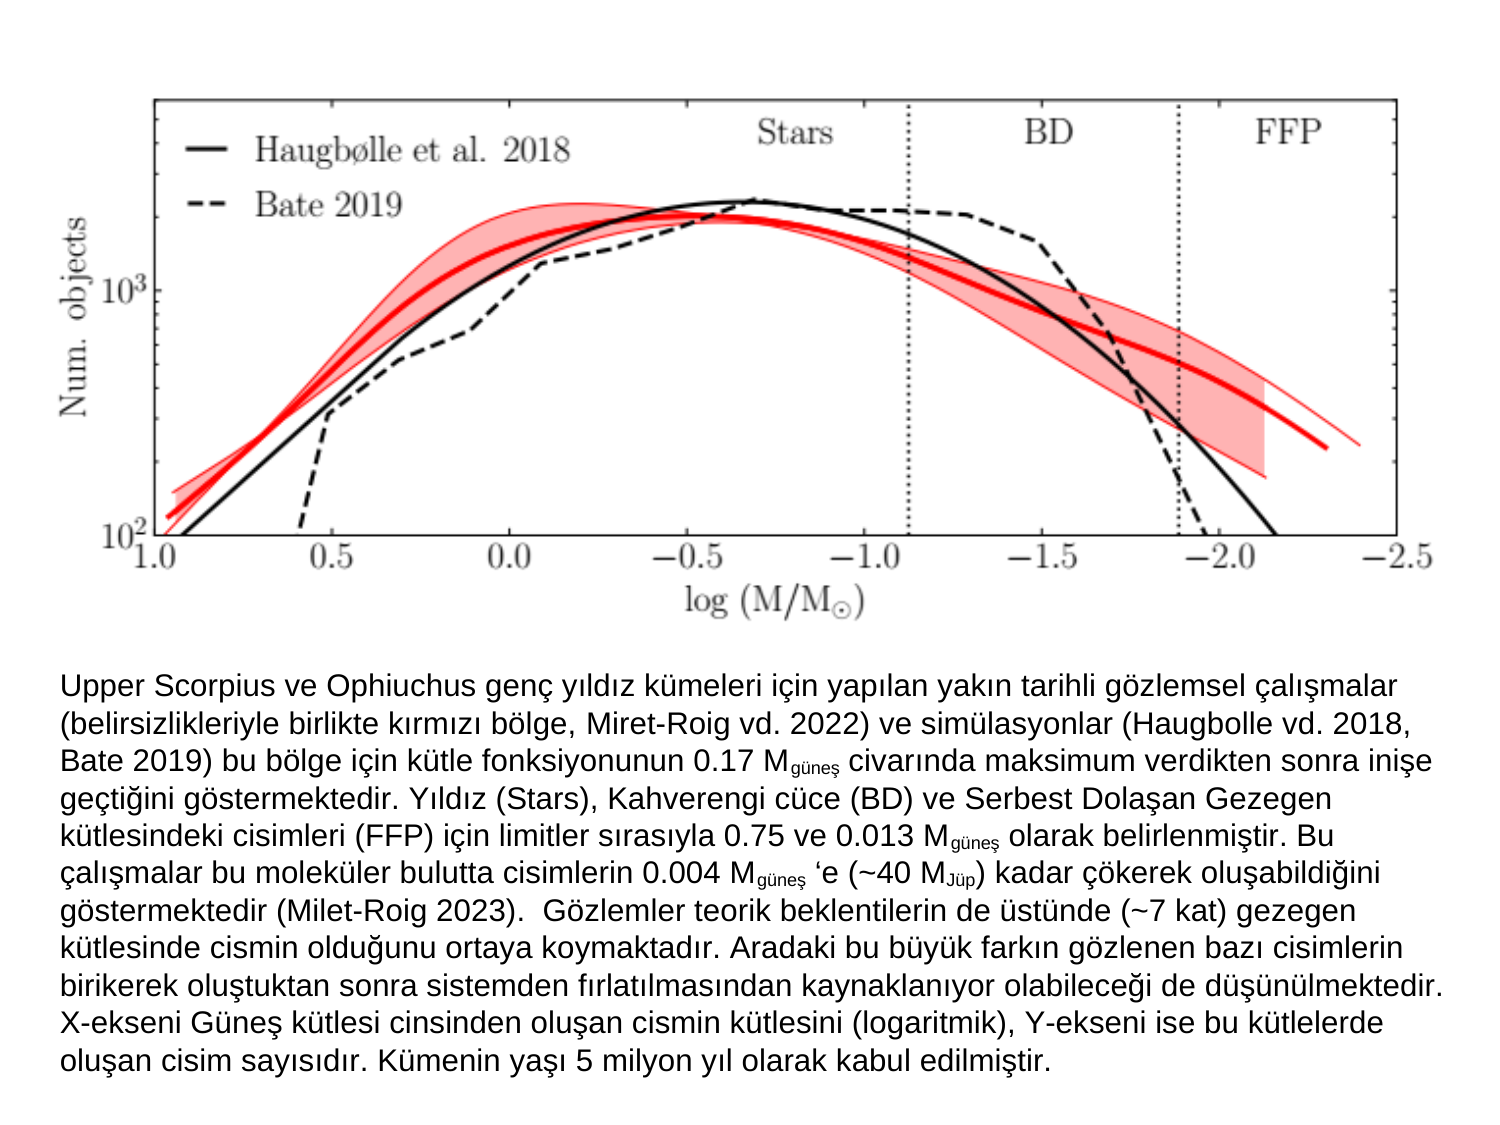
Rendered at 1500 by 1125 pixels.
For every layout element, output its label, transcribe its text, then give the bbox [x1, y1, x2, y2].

picture [21, 50, 1456, 635]
text_box Upper Scorpius ve Ophiuchus genç yıldız kümeleri için yapılan yakın tarihli gözlemsel çalışmalar (belirsizlikleriyle birlikte kırmızı bölge, Miret-Roig vd. 2022) ve simülasyonlar (Haugbolle vd. 2018, Bate 2019) bu bölge için kütle fonksiyonunun 0.17 Mgüneş civarında maksimum verdikten sonra inişe geçtiğini göstermektedir. Yıldız (Stars), Kahverengi cüce (BD) ve Serbest Dolaşan Gezegen kütlesindeki cisimleri (FFP) için limitler sırasıyla 0.75 ve 0.013 Mgüneş olarak belirlenmiştir. Bu çalışmalar bu moleküler bulutta cisimlerin 0.004 Mgüneş ‘e (~40 MJüp) kadar çökerek oluşabildiğini göstermektedir (Milet-Roig 2023). Gözlemler teorik beklentilerin de üstünde (~7 kat) gezegen kütlesinde cismin olduğunu ortaya koymaktadır. Aradaki bu büyük farkın gözlenen bazı cisimlerin birikerek oluştuktan sonra sistemden fırlatılmasından kaynaklanıyor olabileceği de düşünülmektedir. X-ekseni Güneş kütlesi cinsinden oluşan cismin kütlesini (logaritmik), Y-ekseni ise bu kütlelerde oluşan cisim sayısıdır. Kümenin yaşı 5 milyon yıl olarak kabul edilmiştir. [45, 658, 1471, 1086]
